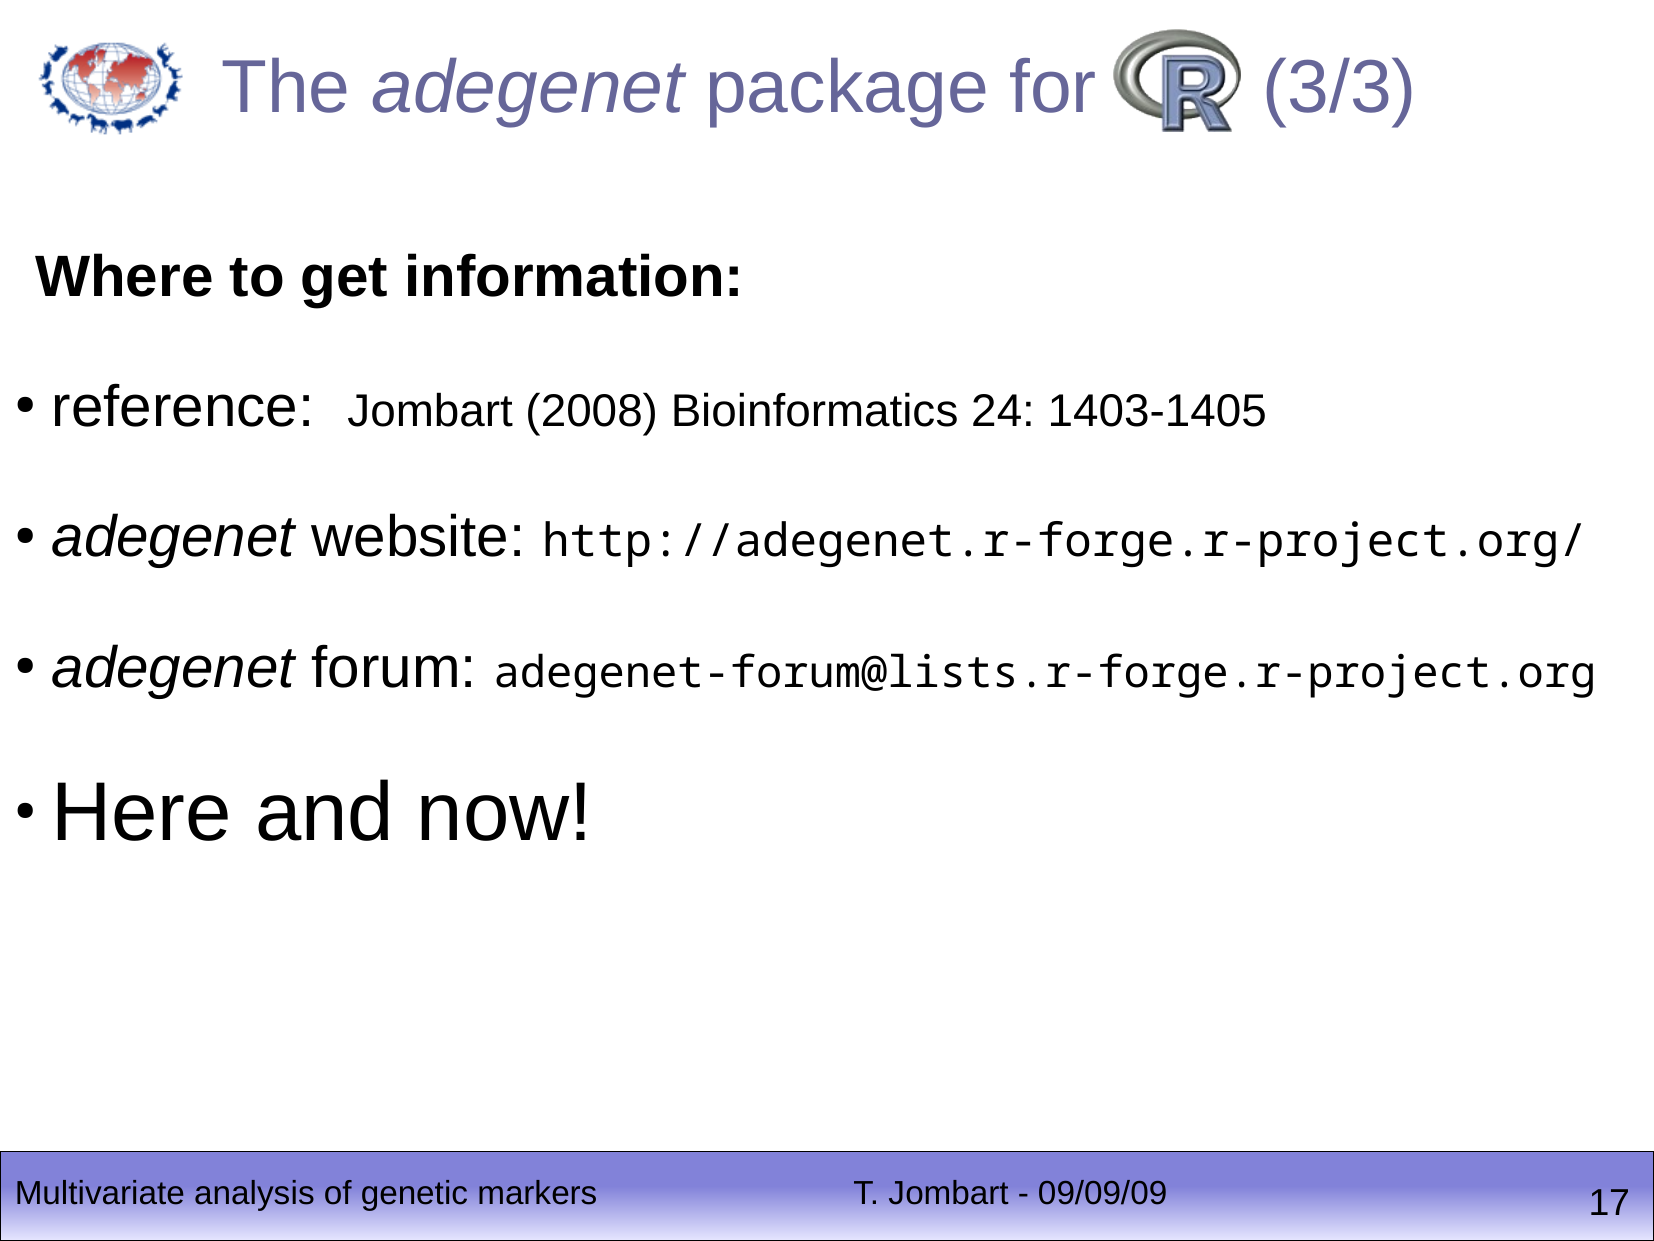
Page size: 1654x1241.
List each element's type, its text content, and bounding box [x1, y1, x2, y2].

text_box T. Jombart - 09/09/09 [838, 1167, 1202, 1225]
text_box Where to get information: reference: Jombart (2008) Bioinformatics 24: 1403-1405 adegenet website: http://adegenet.r-forge.r-project.org/ adegenet forum: adegenet-forum@lists.r-forge.r-project.org Here and now! [0, 236, 1654, 867]
picture [25, 29, 186, 144]
text_box Multivariate analysis of genetic markers [0, 1167, 614, 1220]
text_box 17 [1573, 1174, 1654, 1232]
text_box [0, 1151, 1654, 1241]
text_box The adegenet package for (3/3) [206, 37, 1654, 137]
picture [1113, 29, 1241, 132]
